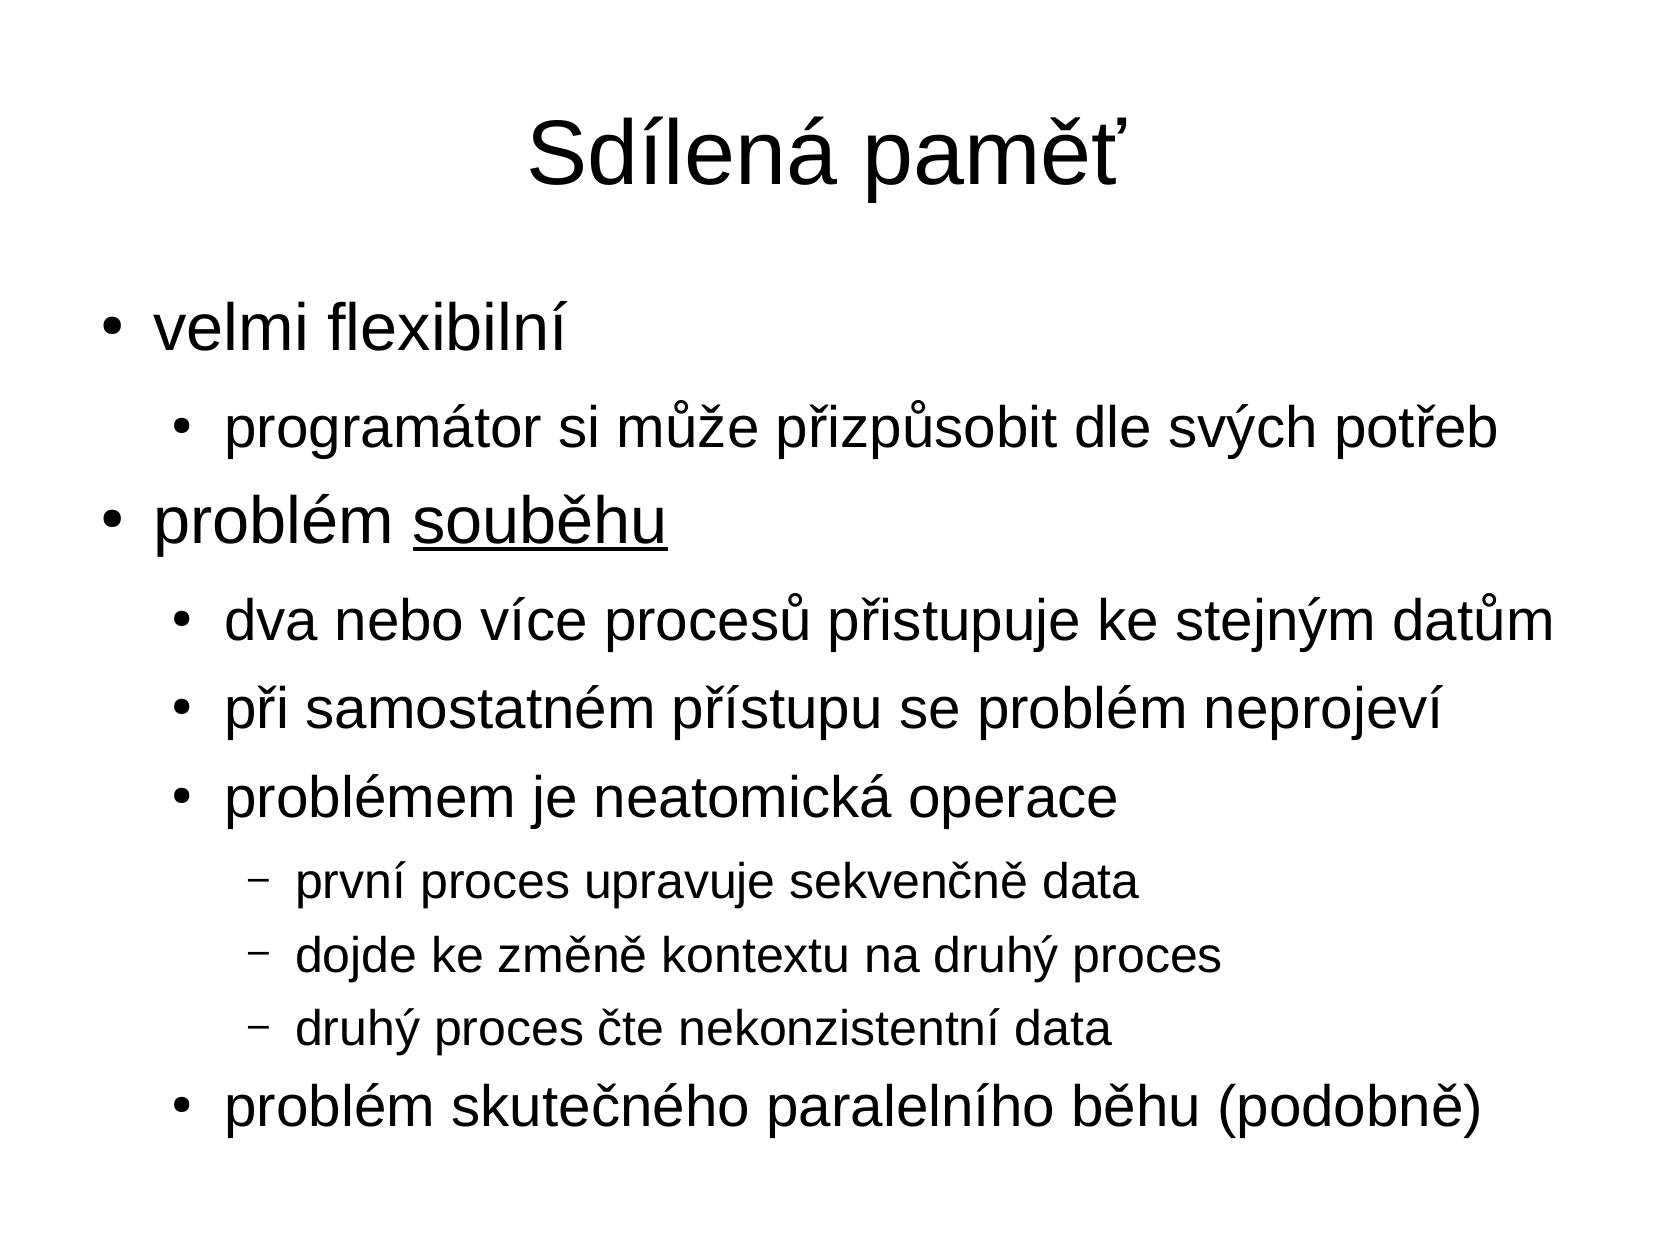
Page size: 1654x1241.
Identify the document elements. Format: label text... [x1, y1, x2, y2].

title Sdílená paměť [82, 56, 1571, 250]
list velmi flexibilní programátor si může přizpůsobit dle svých potřeb problém souběhu dva nebo více procesů přistupuje ke stejným datům při samostatném přístupu se problém neprojeví problémem je neatomická operace první proces upravuje sekvenčně data dojde ke změně kontextu na druhý proces druhý proces čte nekonzistentní data problém skutečného paralelního běhu (podobně) [82, 290, 1571, 1139]
